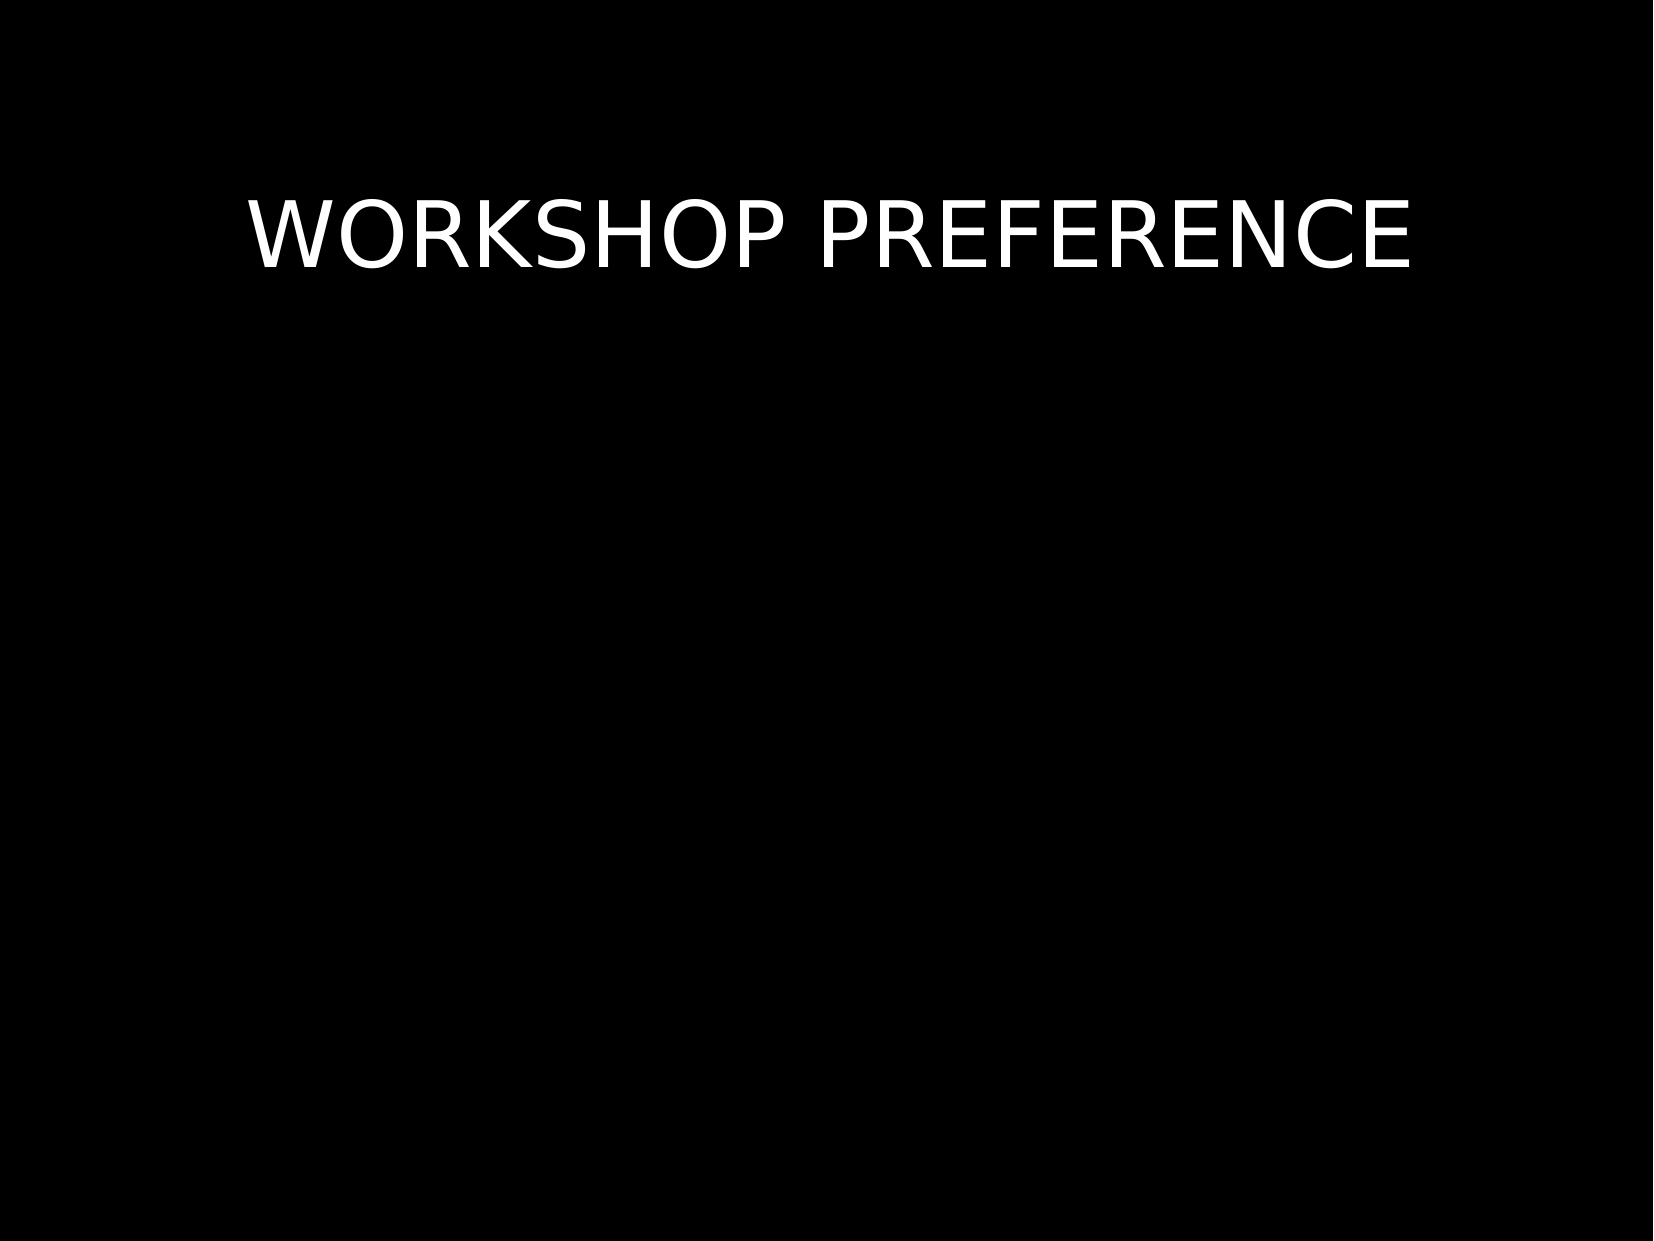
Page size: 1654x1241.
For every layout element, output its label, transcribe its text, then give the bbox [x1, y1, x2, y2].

title WORKSHOP PREFERENCE [87, 139, 1576, 332]
